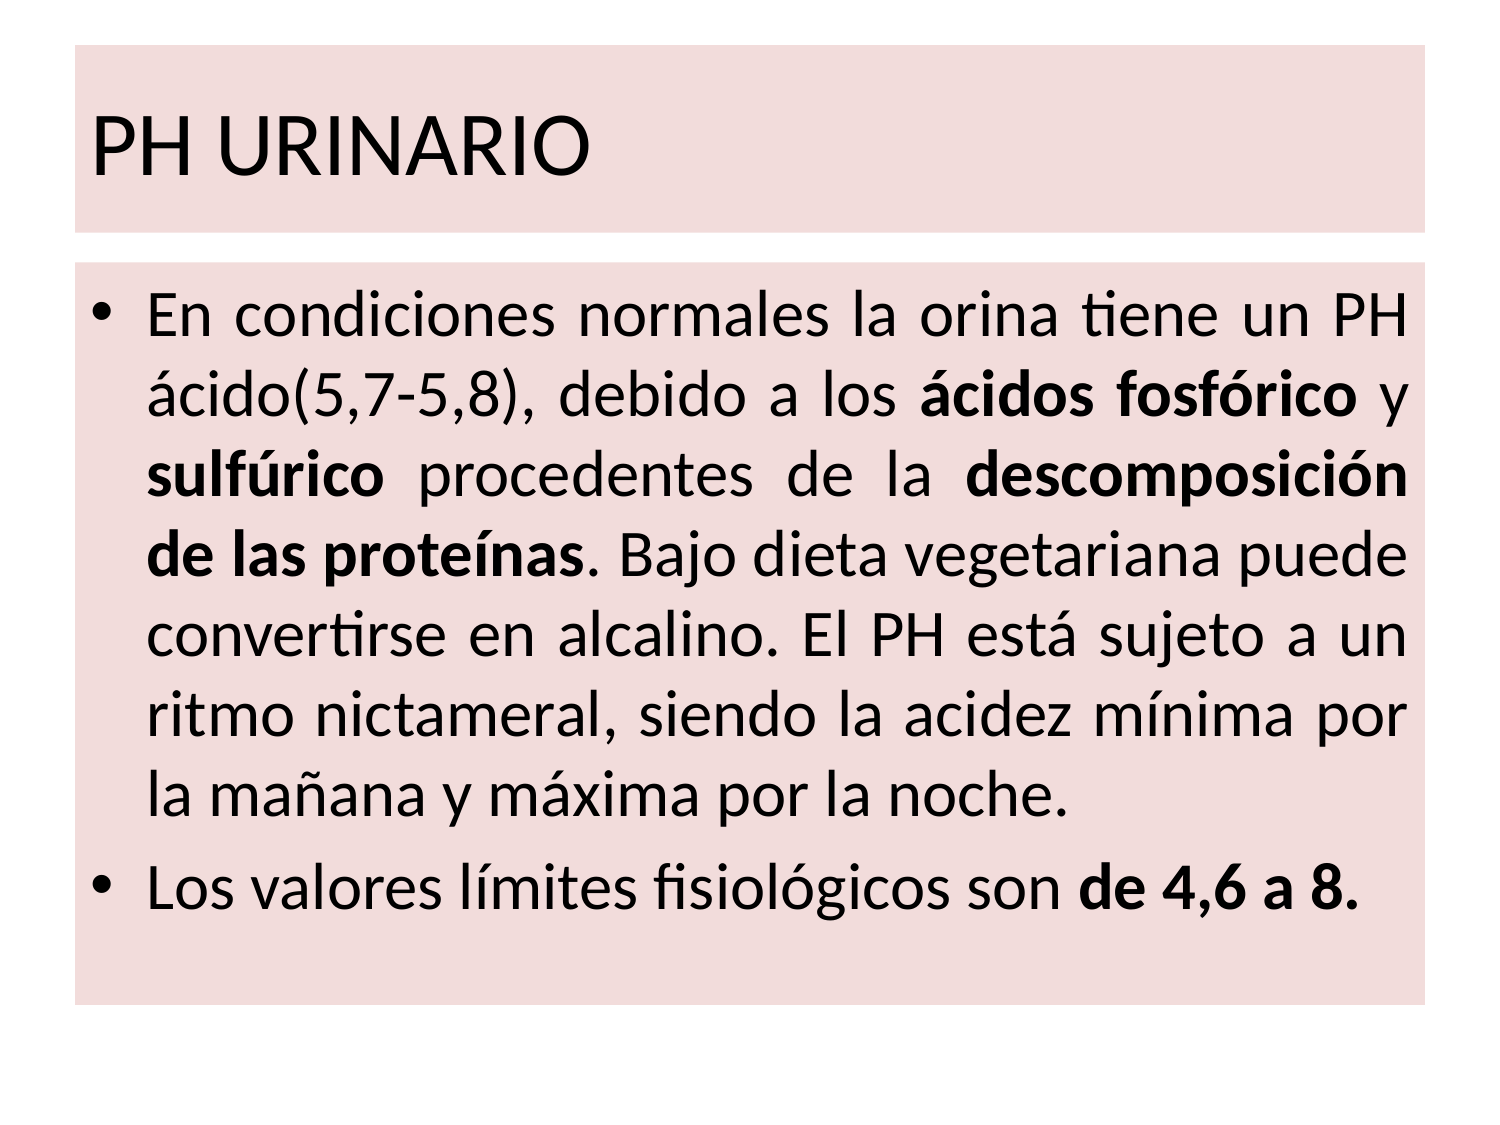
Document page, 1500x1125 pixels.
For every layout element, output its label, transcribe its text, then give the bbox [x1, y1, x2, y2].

list En condiciones normales la orina tiene un PH ácido(5,7-5,8), debido a los ácidos fosfórico y sulfúrico procedentes de la descomposición de las proteínas. Bajo dieta vegetariana puede convertirse en alcalino. El PH está sujeto a un ritmo nictameral, siendo la acidez mínima por la mañana y máxima por la noche. Los valores límites fisiológicos son de 4,6 a 8. [75, 262, 1425, 1005]
title PH URINARIO [75, 45, 1425, 233]
